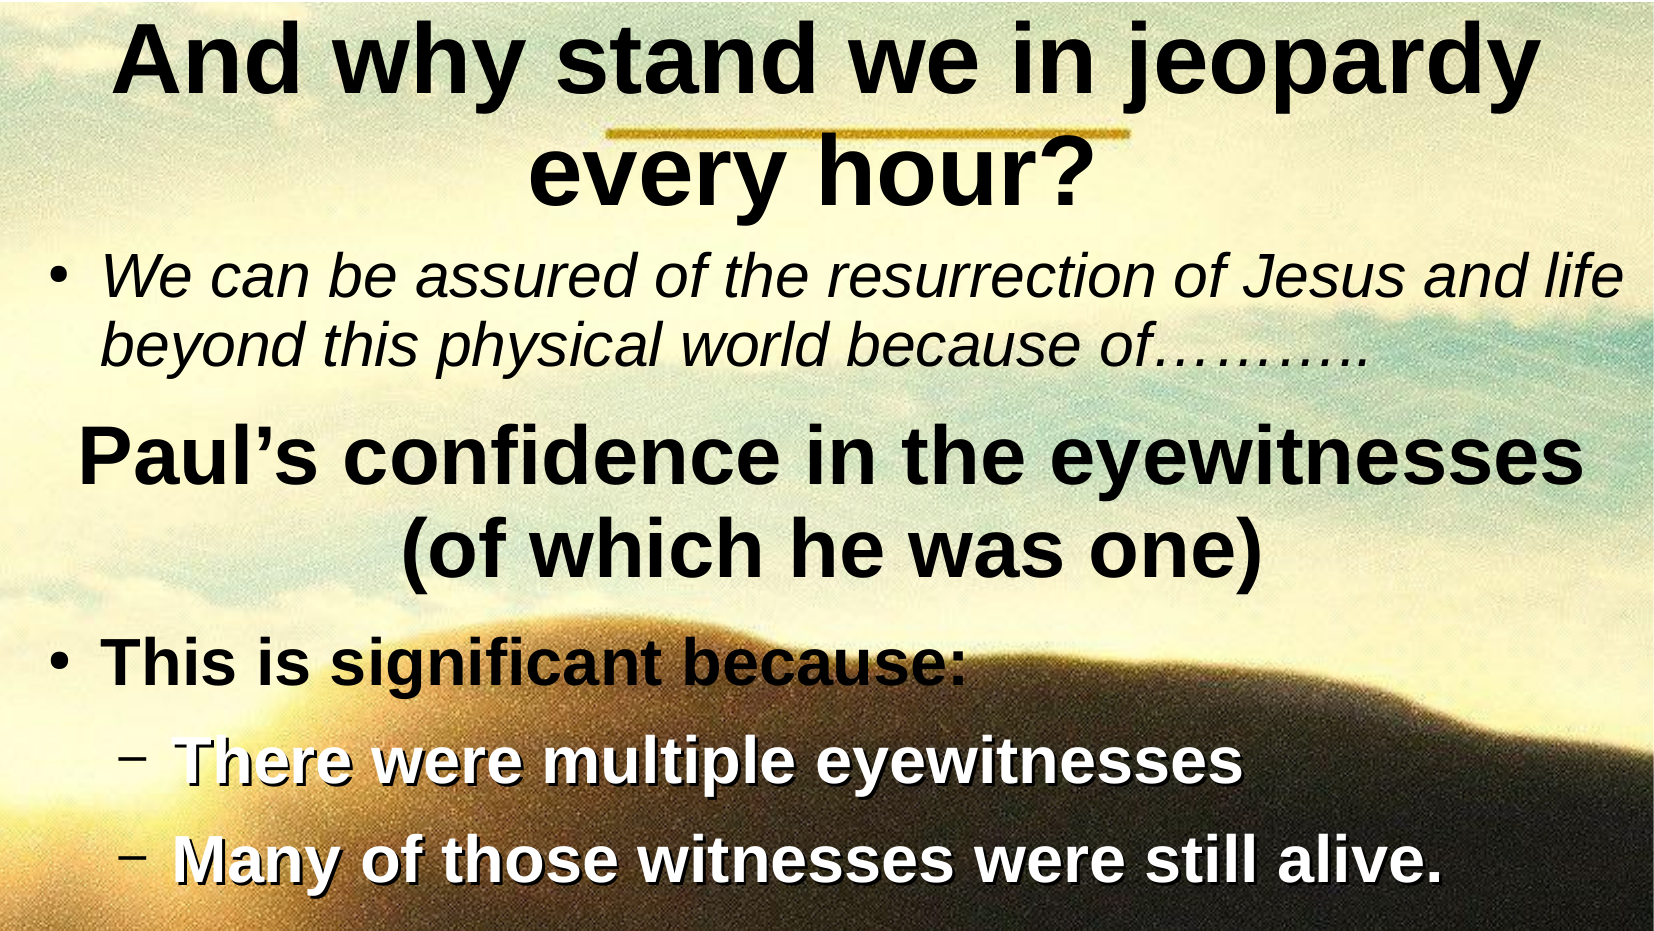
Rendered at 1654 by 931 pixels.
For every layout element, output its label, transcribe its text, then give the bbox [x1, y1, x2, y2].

picture [0, 2, 1654, 931]
title And why stand we in jeopardy every hour? [82, 2, 1571, 227]
list We can be assured of the resurrection of Jesus and life beyond this physical world because of……….. Paul’s confidence in the eyewitnesses (of which he was one) This is significant because: There were multiple eyewitnesses Many of those witnesses were still alive. [30, 240, 1636, 916]
